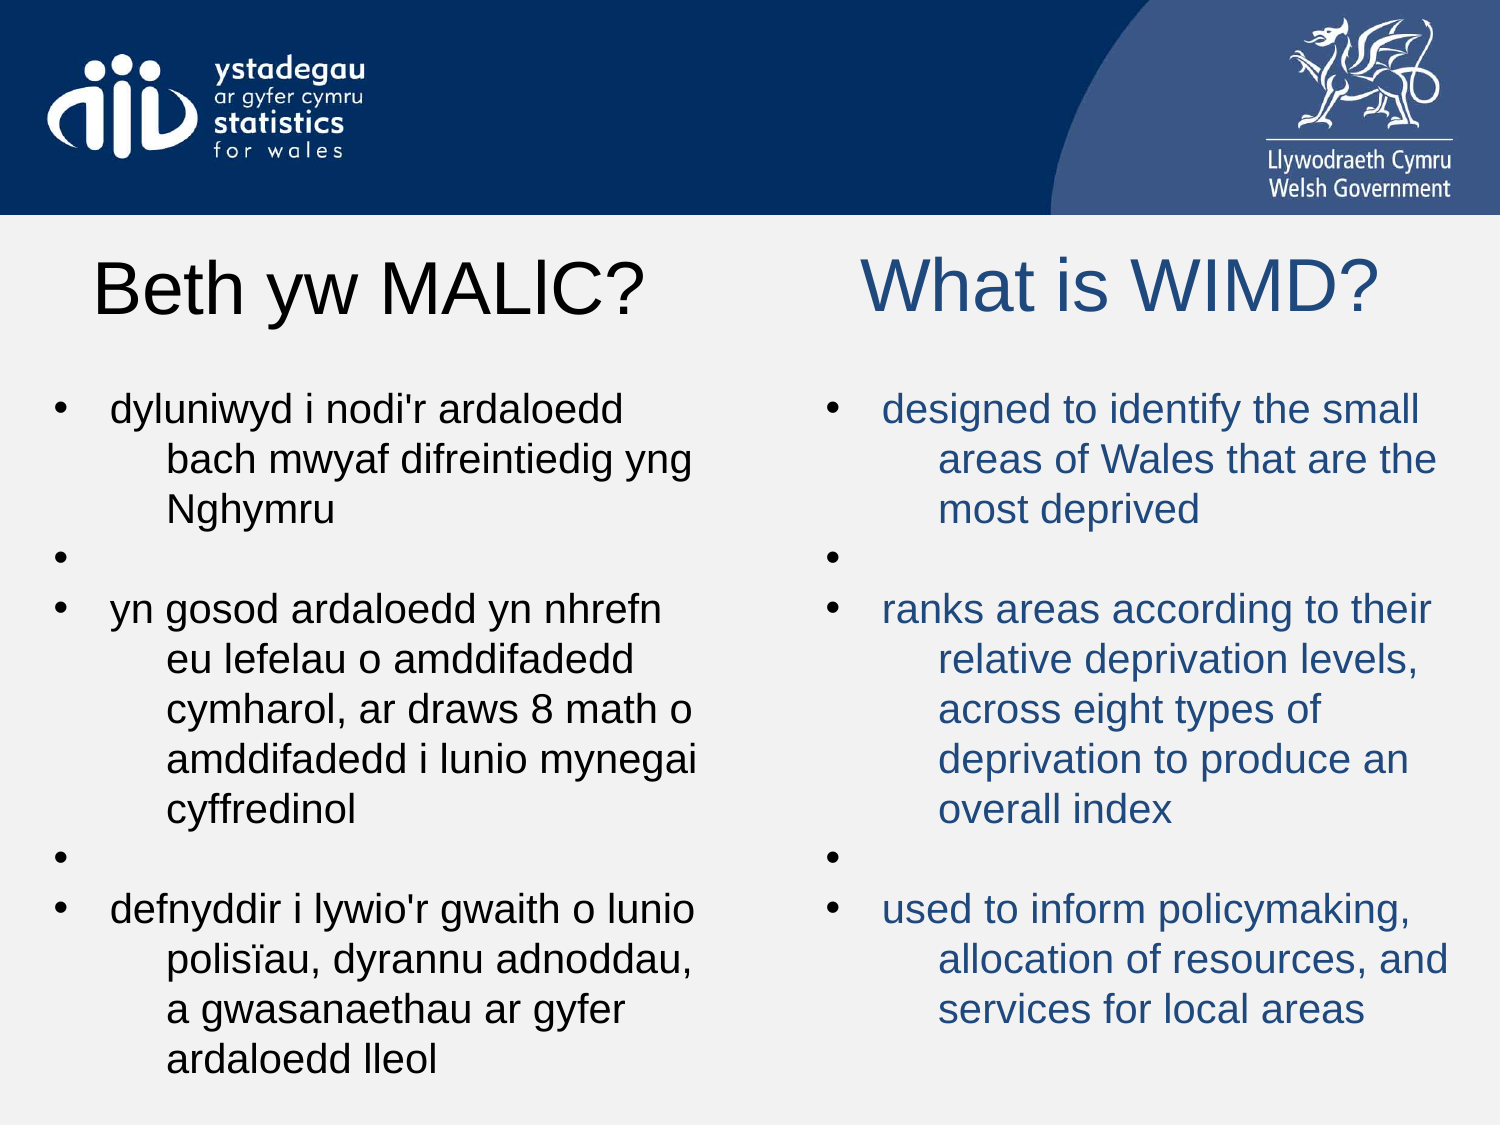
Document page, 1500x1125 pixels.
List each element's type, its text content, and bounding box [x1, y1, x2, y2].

text_box Beth yw MALlC? [20, 228, 719, 341]
text_box designed to identify the small areas of Wales that are the most deprived ranks areas according to their relative deprivation levels, across eight types of deprivation to produce an overall index used to inform policymaking, allocation of resources, and services for local areas [810, 374, 1467, 1046]
picture [0, 0, 1500, 215]
text_box dyluniwyd i nodi'r ardaloedd bach mwyaf difreintiedig yng Nghymru yn gosod ardaloedd yn nhrefn eu lefelau o amddifadedd cymharol, ar draws 8 math o amddifadedd i lunio mynegai cyffredinol defnyddir i lywio'r gwaith o lunio polisïau, dyrannu adnoddau, a gwasanaethau ar gyfer ardaloedd lleol [38, 374, 719, 1097]
title What is WIMD? [797, 228, 1444, 326]
